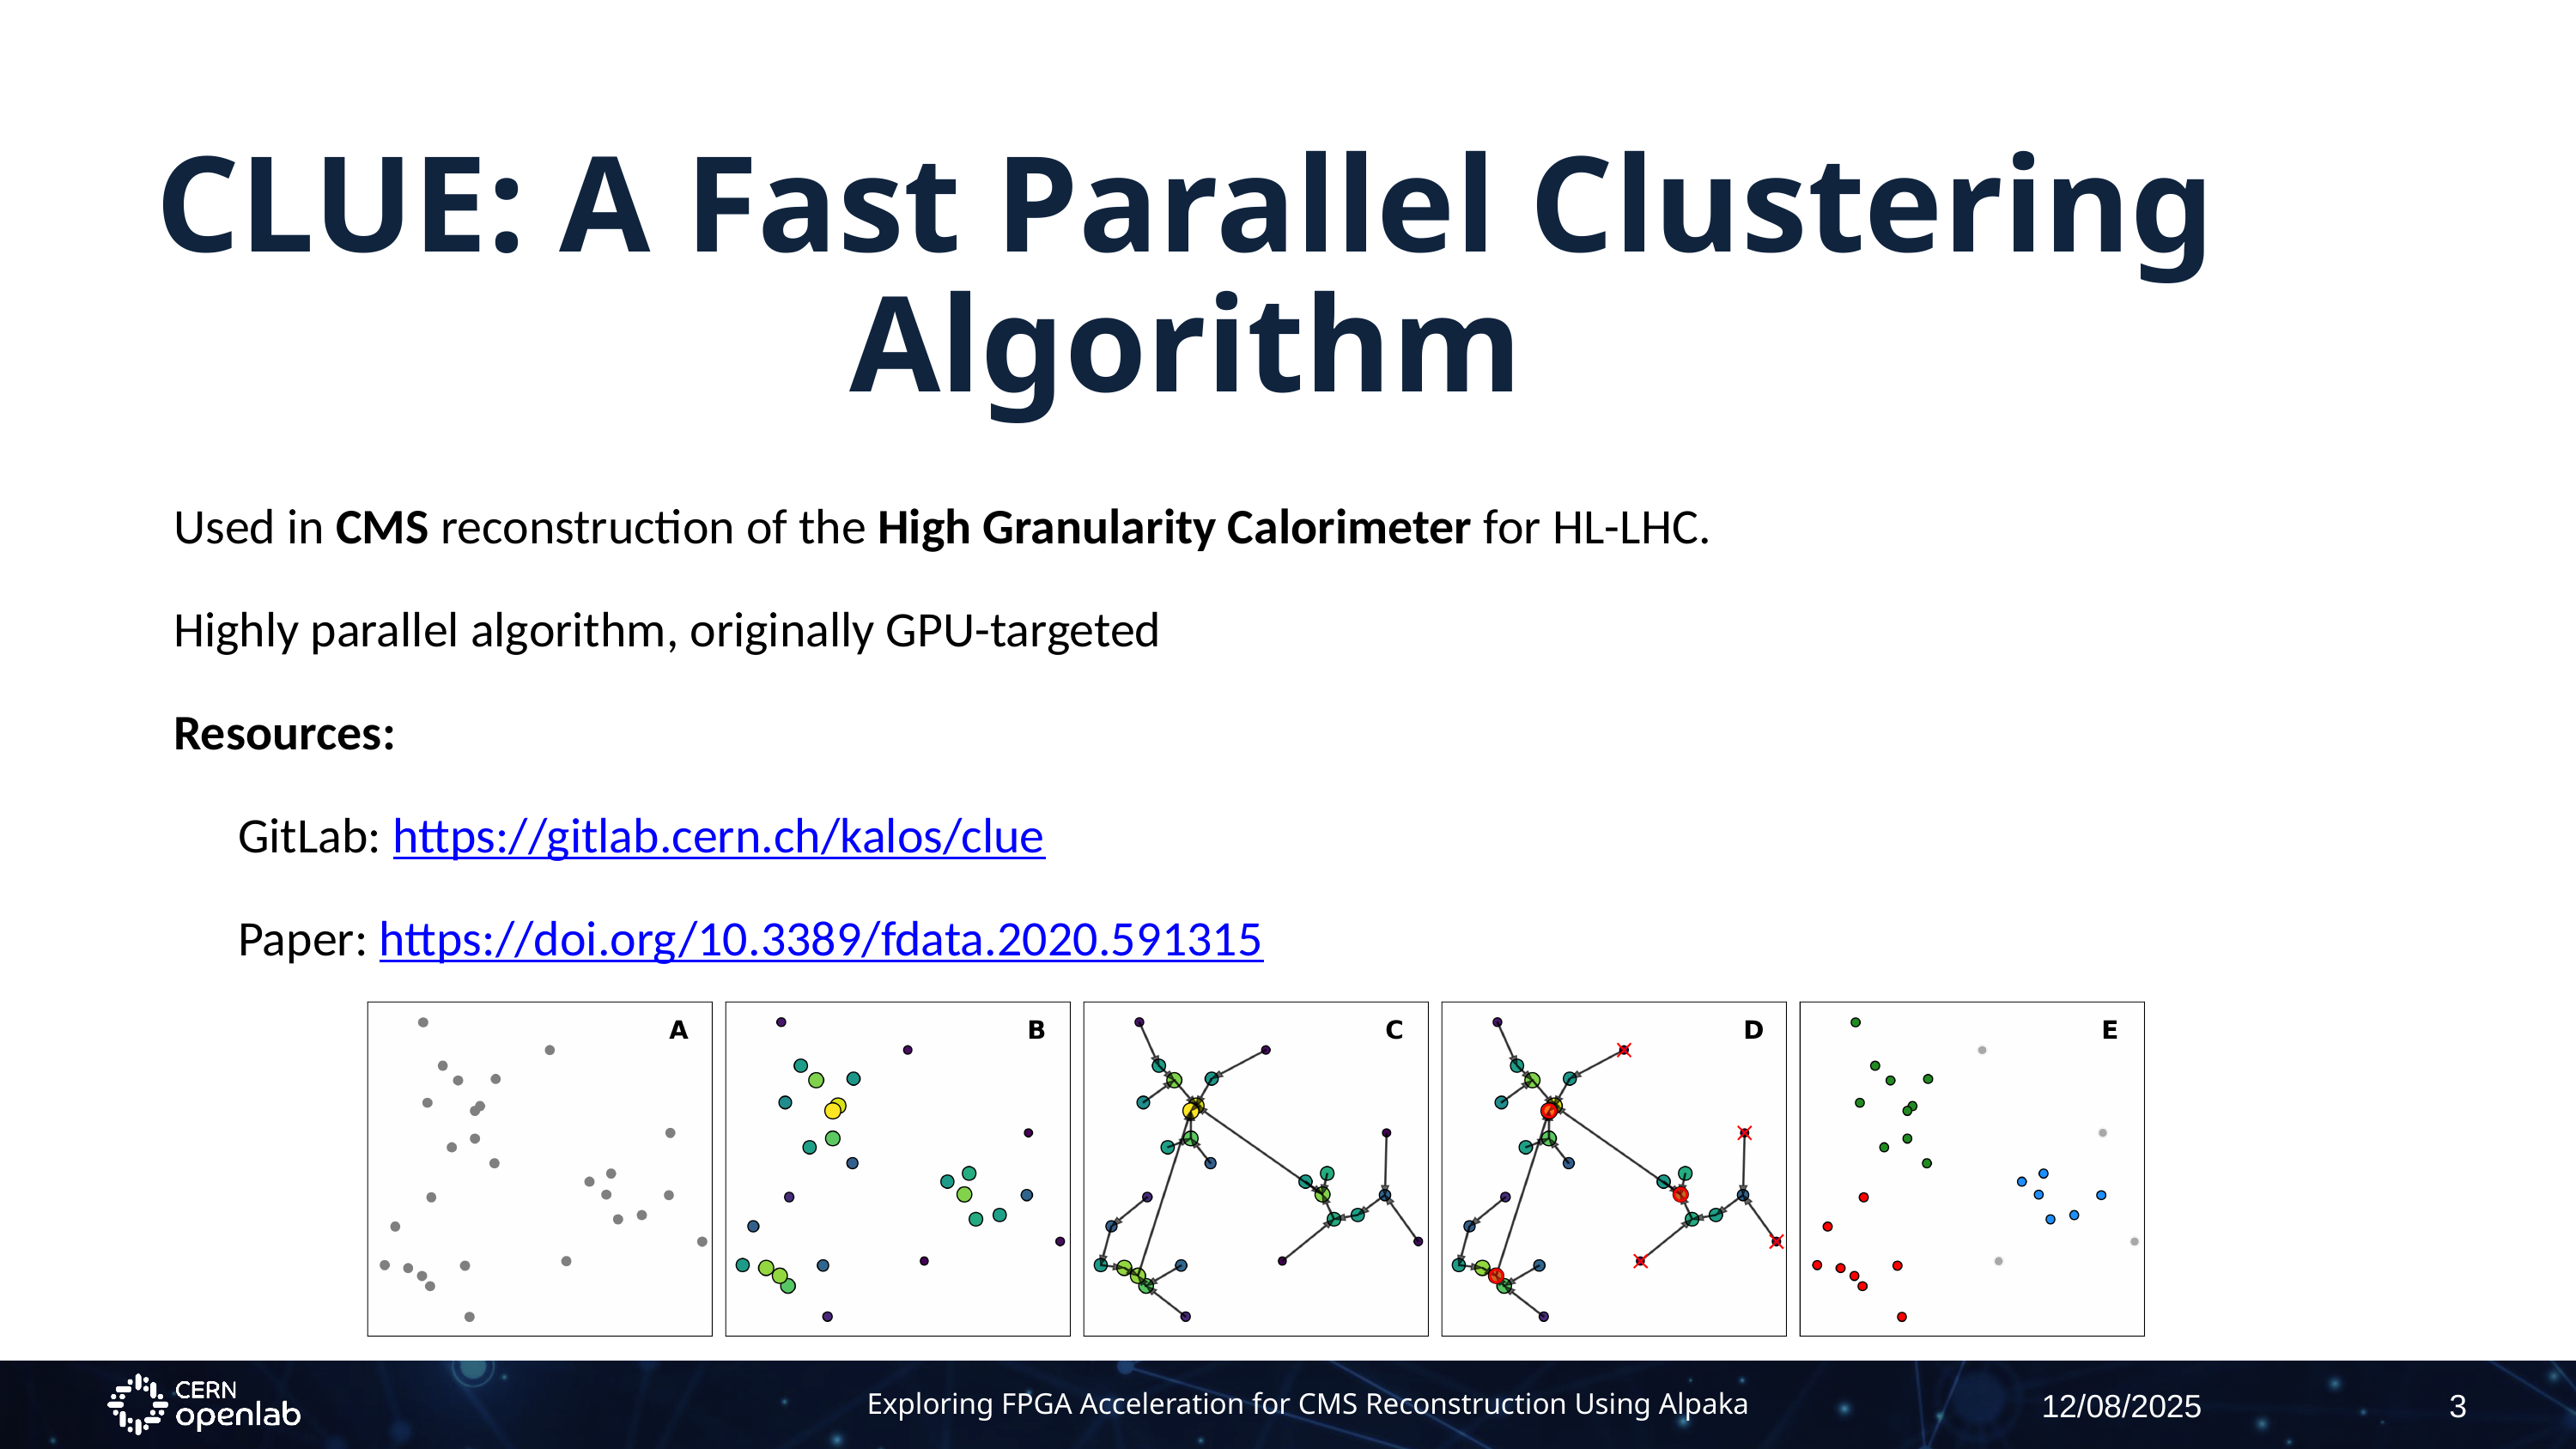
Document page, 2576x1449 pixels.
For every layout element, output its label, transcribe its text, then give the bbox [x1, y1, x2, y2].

text_box CLUE: A Fast Parallel Clustering Algorithm [1006, 334, 1036, 377]
text_box CLUE: A Fast Parallel Clustering Algorithm [53, 137, 2318, 419]
text_box Used in CMS reconstruction of the High Granularity Calorimeter for HL-LHC. Highly parallel algorithm, originally GPU-targeted Resources: GitLab: https://gitlab.cern.ch/kalos/clue Paper: https://doi.org/10.3389/fdata.2020.591315 [161, 477, 2351, 1108]
text_box 3 [2436, 1379, 2512, 1431]
text_box 12/08/2025 [2028, 1379, 2254, 1443]
picture [0, 0, 2576, 1449]
